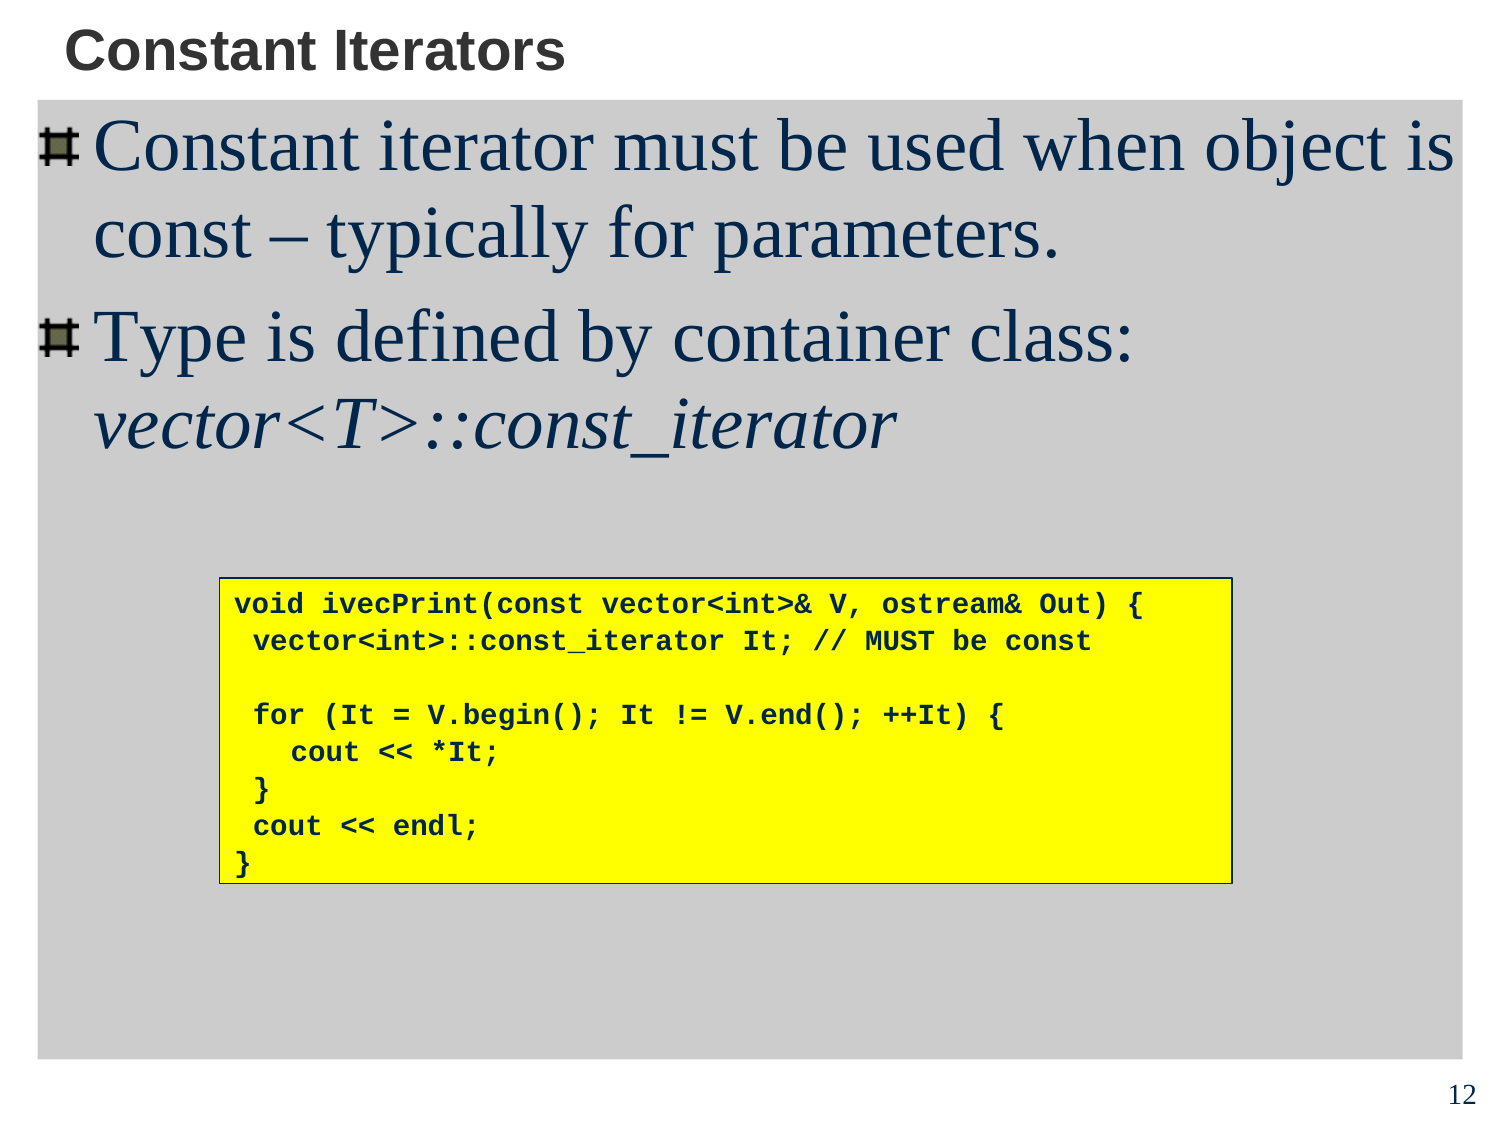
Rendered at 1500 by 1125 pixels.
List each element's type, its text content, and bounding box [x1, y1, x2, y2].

list Constant iterator must be used when object is const – typically for parameters. Type is defined by container class: vector<T>::const_iterator [37, 99, 1463, 1060]
text_box void ivecPrint(const vector<int>& V, ostream& Out) { vector<int>::const_iterator It; // MUST be const for (It = V.begin(); It != V.end(); ++It) { cout << *It; } cout << endl; } [219, 577, 1232, 900]
title Constant Iterators [50, 0, 1450, 91]
